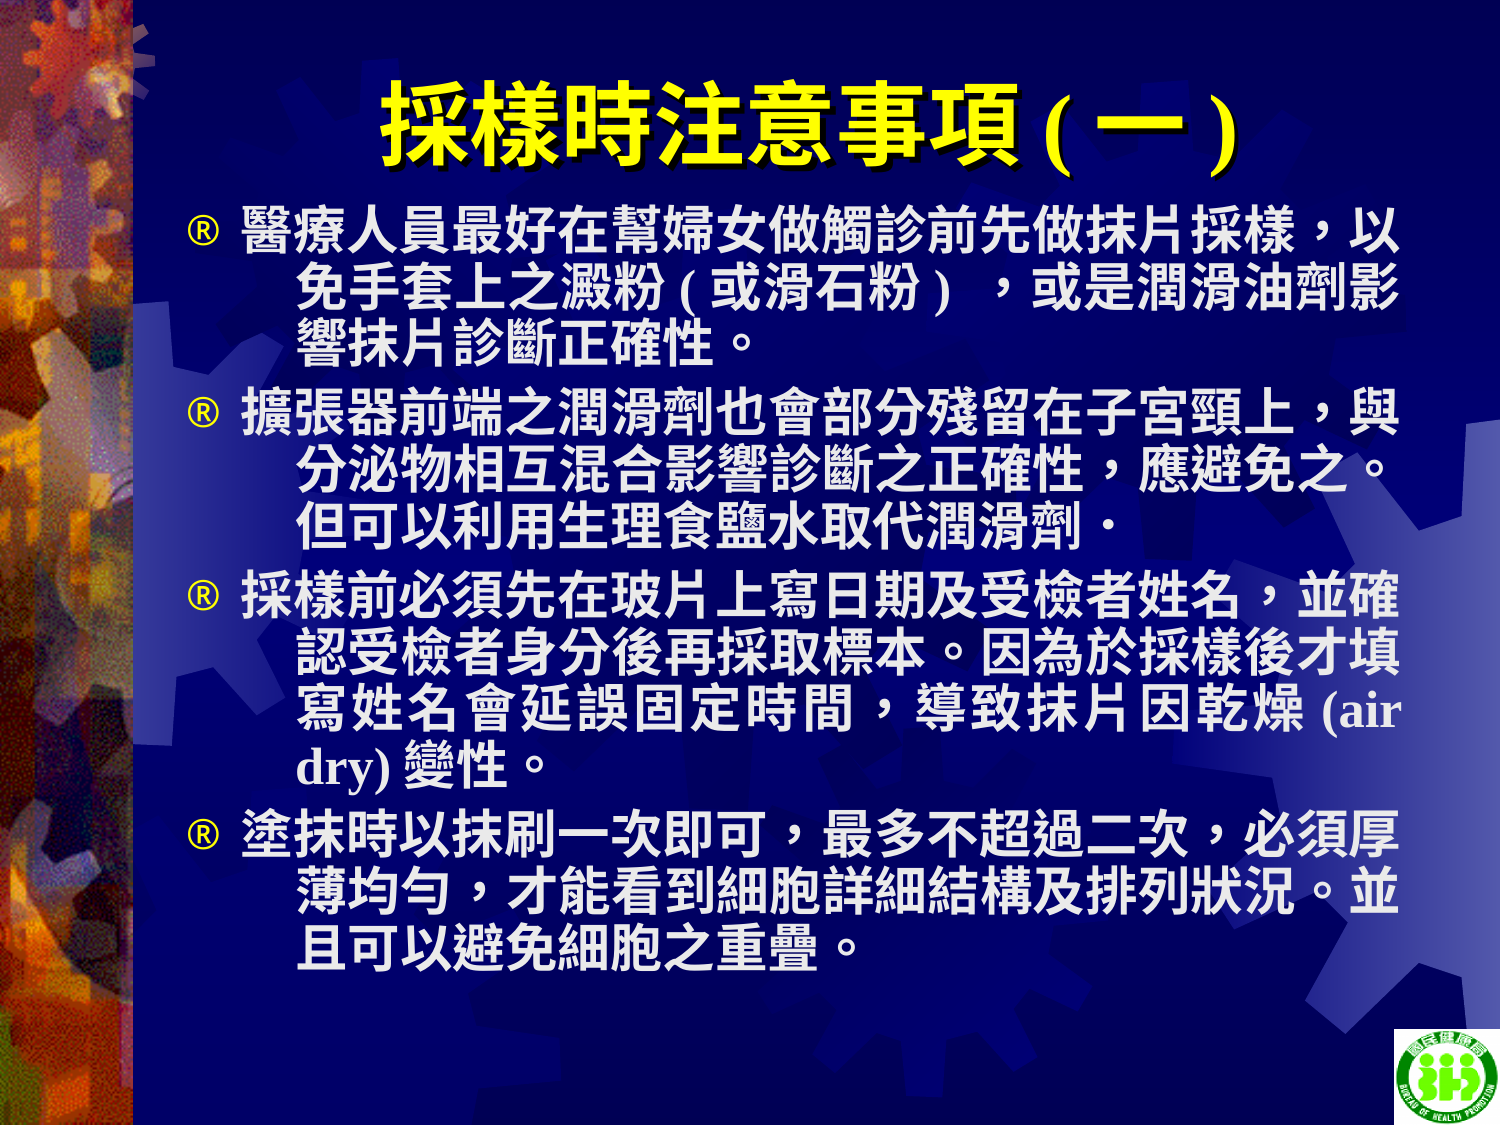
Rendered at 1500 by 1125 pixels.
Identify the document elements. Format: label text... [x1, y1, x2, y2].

list 醫療人員最好在幫婦女做觸診前先做抹片採樣，以免手套上之澱粉(或滑石粉) ，或是潤滑油劑影響抹片診斷正確性。 擴張器前端之潤滑劑也會部分殘留在子宮頸上，與分泌物相互混合影響診斷之正確性，應避免之。但可以利用生理食鹽水取代潤滑劑． 採樣前必須先在玻片上寫日期及受檢者姓名，並確認受檢者身分後再採取標本。因為於採樣後才填寫姓名會延誤固定時間，導致抹片因乾燥(air dry)變性。 塗抹時以抹刷一次即可，最多不超過二次，必須厚薄均勻，才能看到細胞詳細結構及排列狀況。並且可以避免細胞之重疊。 [171, 196, 1417, 993]
title 採樣時注意事項(一) [171, 42, 1447, 185]
